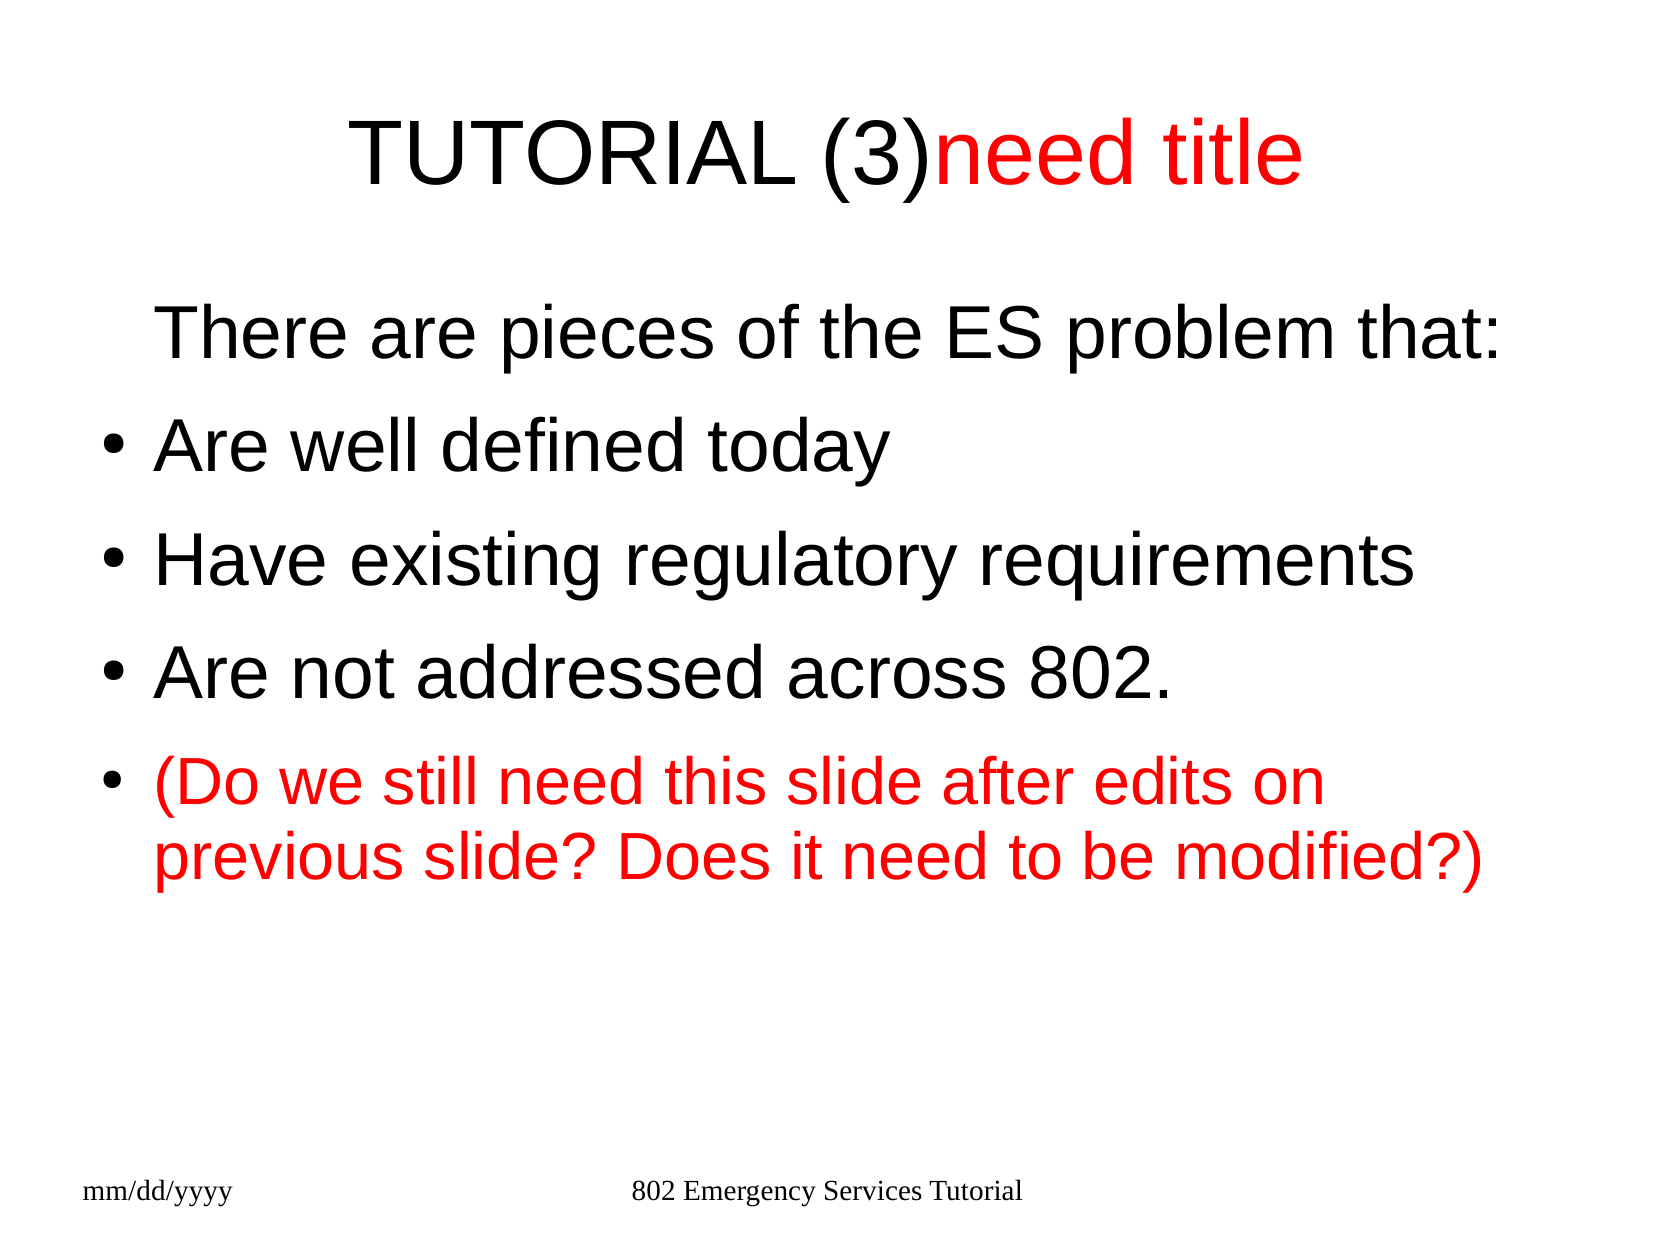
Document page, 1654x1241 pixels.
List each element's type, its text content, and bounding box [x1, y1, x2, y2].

title TUTORIAL (3)need title [82, 49, 1571, 257]
list There are pieces of the ES problem that: Are well defined today Have existing regulatory requirements Are not addressed across 802. (Do we still need this slide after edits on previous slide? Does it need to be modified?) [82, 290, 1571, 1094]
